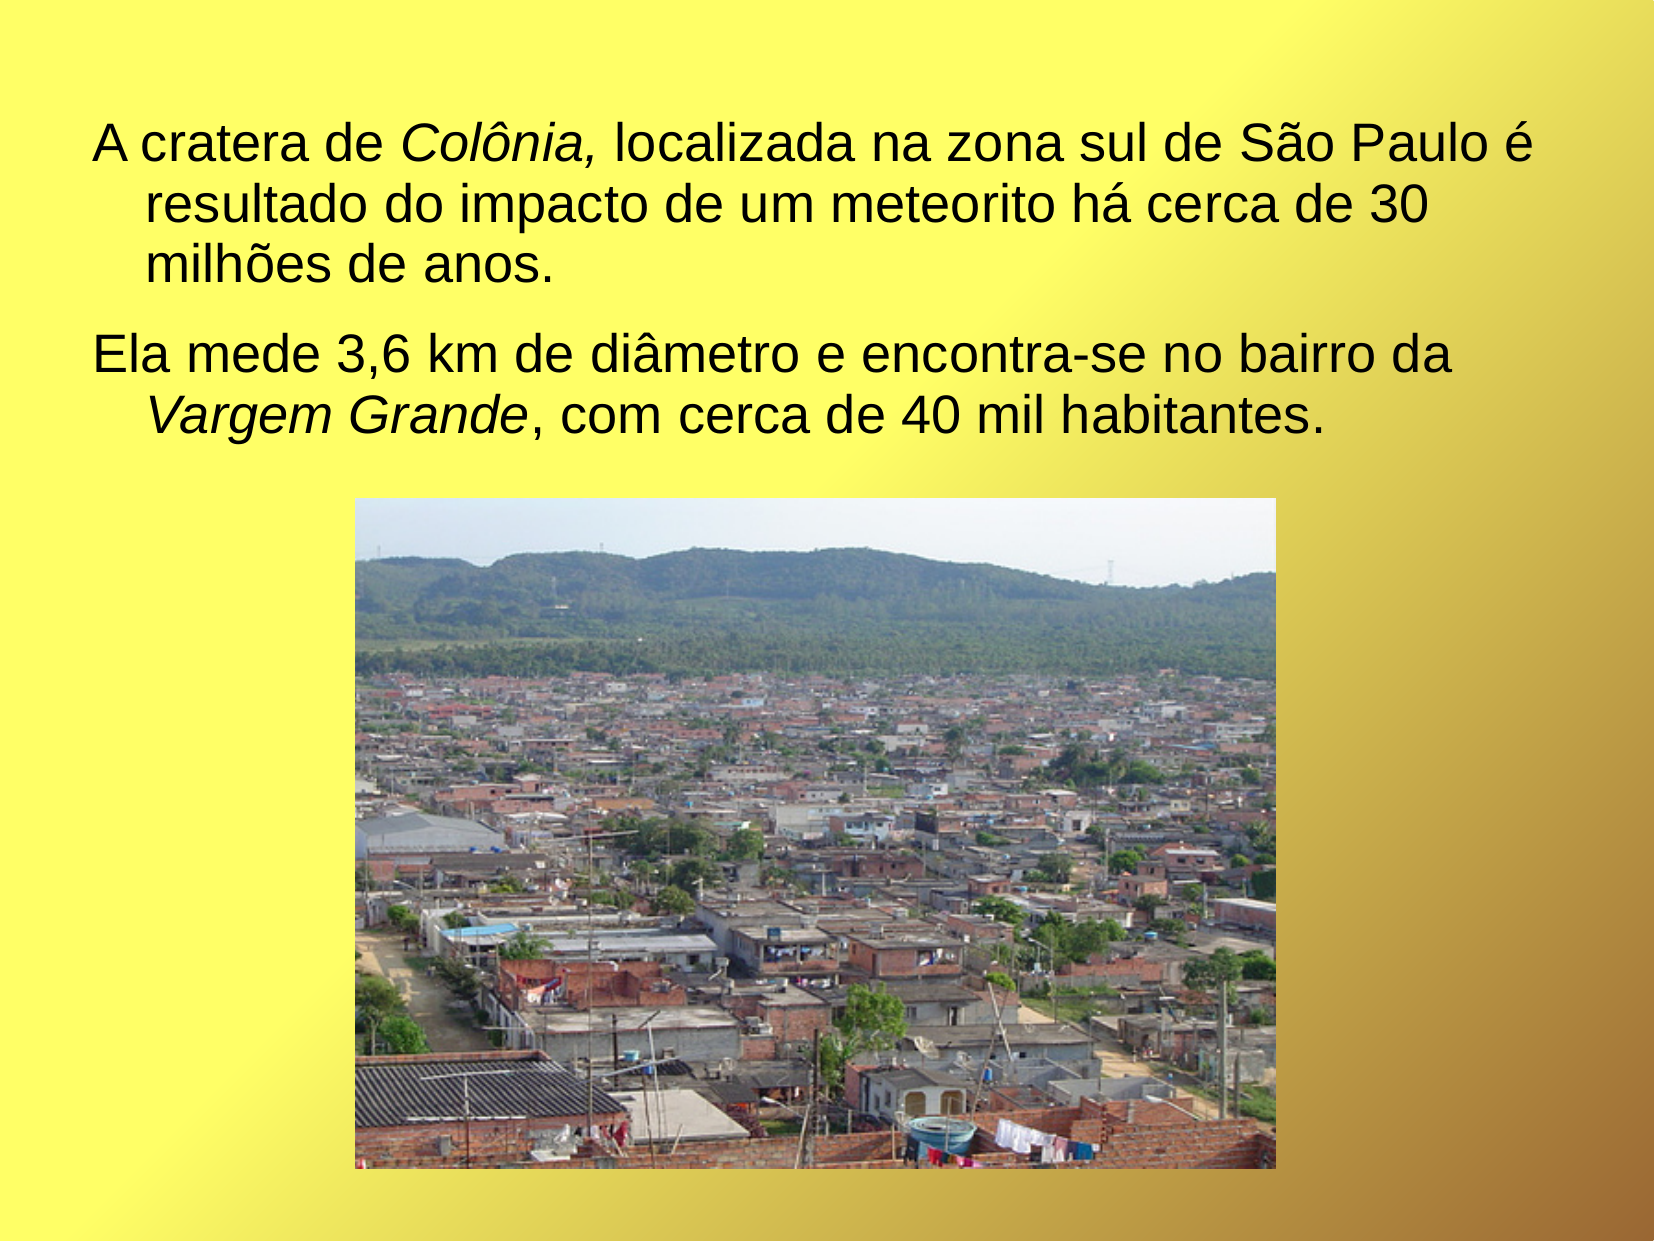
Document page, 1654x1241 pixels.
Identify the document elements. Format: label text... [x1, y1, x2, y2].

picture [355, 498, 1276, 1169]
list A cratera de Colônia, localizada na zona sul de São Paulo é resultado do impacto de um meteorito há cerca de 30 milhões de anos. Ela mede 3,6 km de diâmetro e encontra-se no bairro da Vargem Grande, com cerca de 40 mil habitantes. [75, 112, 1564, 616]
